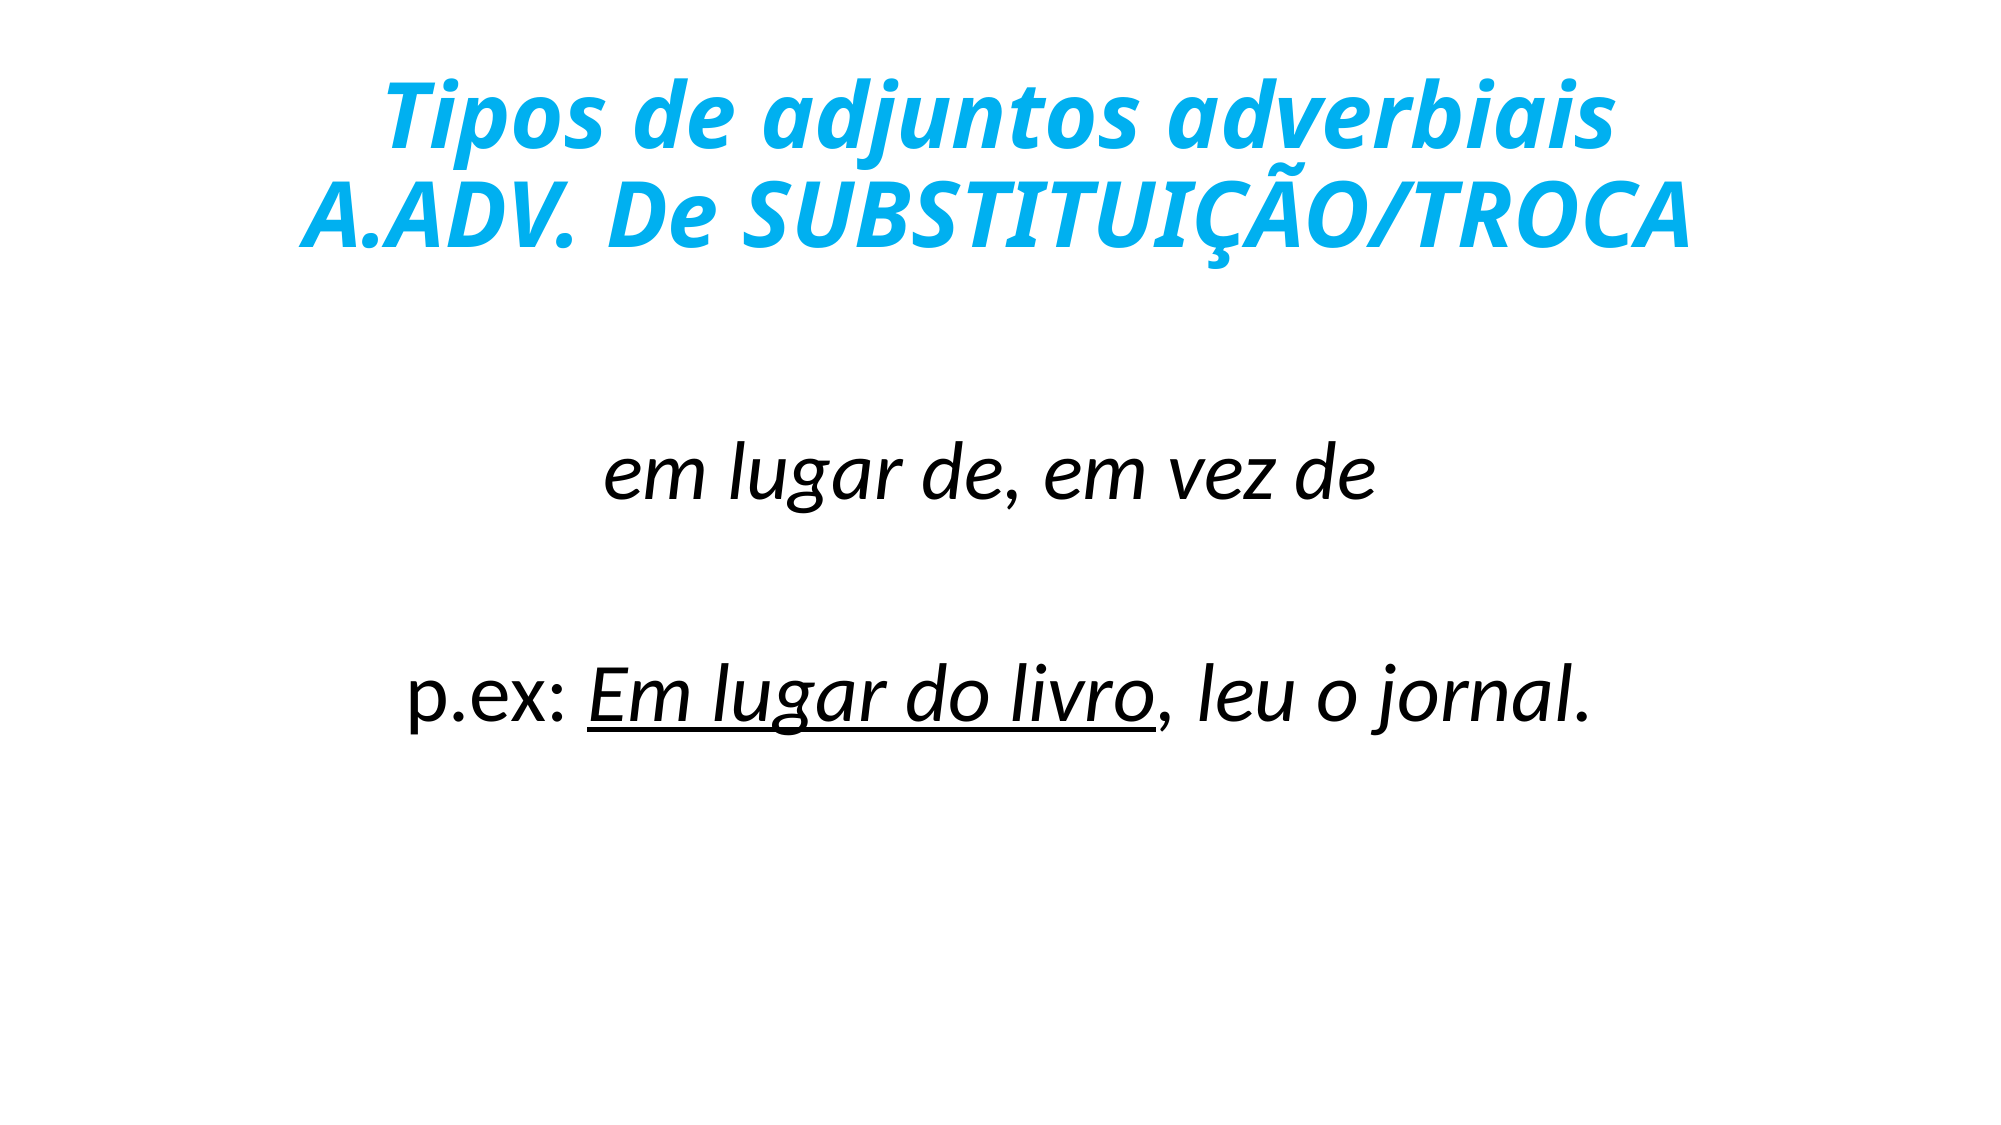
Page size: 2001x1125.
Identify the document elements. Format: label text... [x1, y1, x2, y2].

list em lugar de, em vez de p.ex: Em lugar do livro, leu o jornal. [137, 299, 1863, 1014]
title Tipos de adjuntos adverbiais A.ADV. De SUBSTITUIÇÃO/TROCA [137, 59, 1863, 278]
